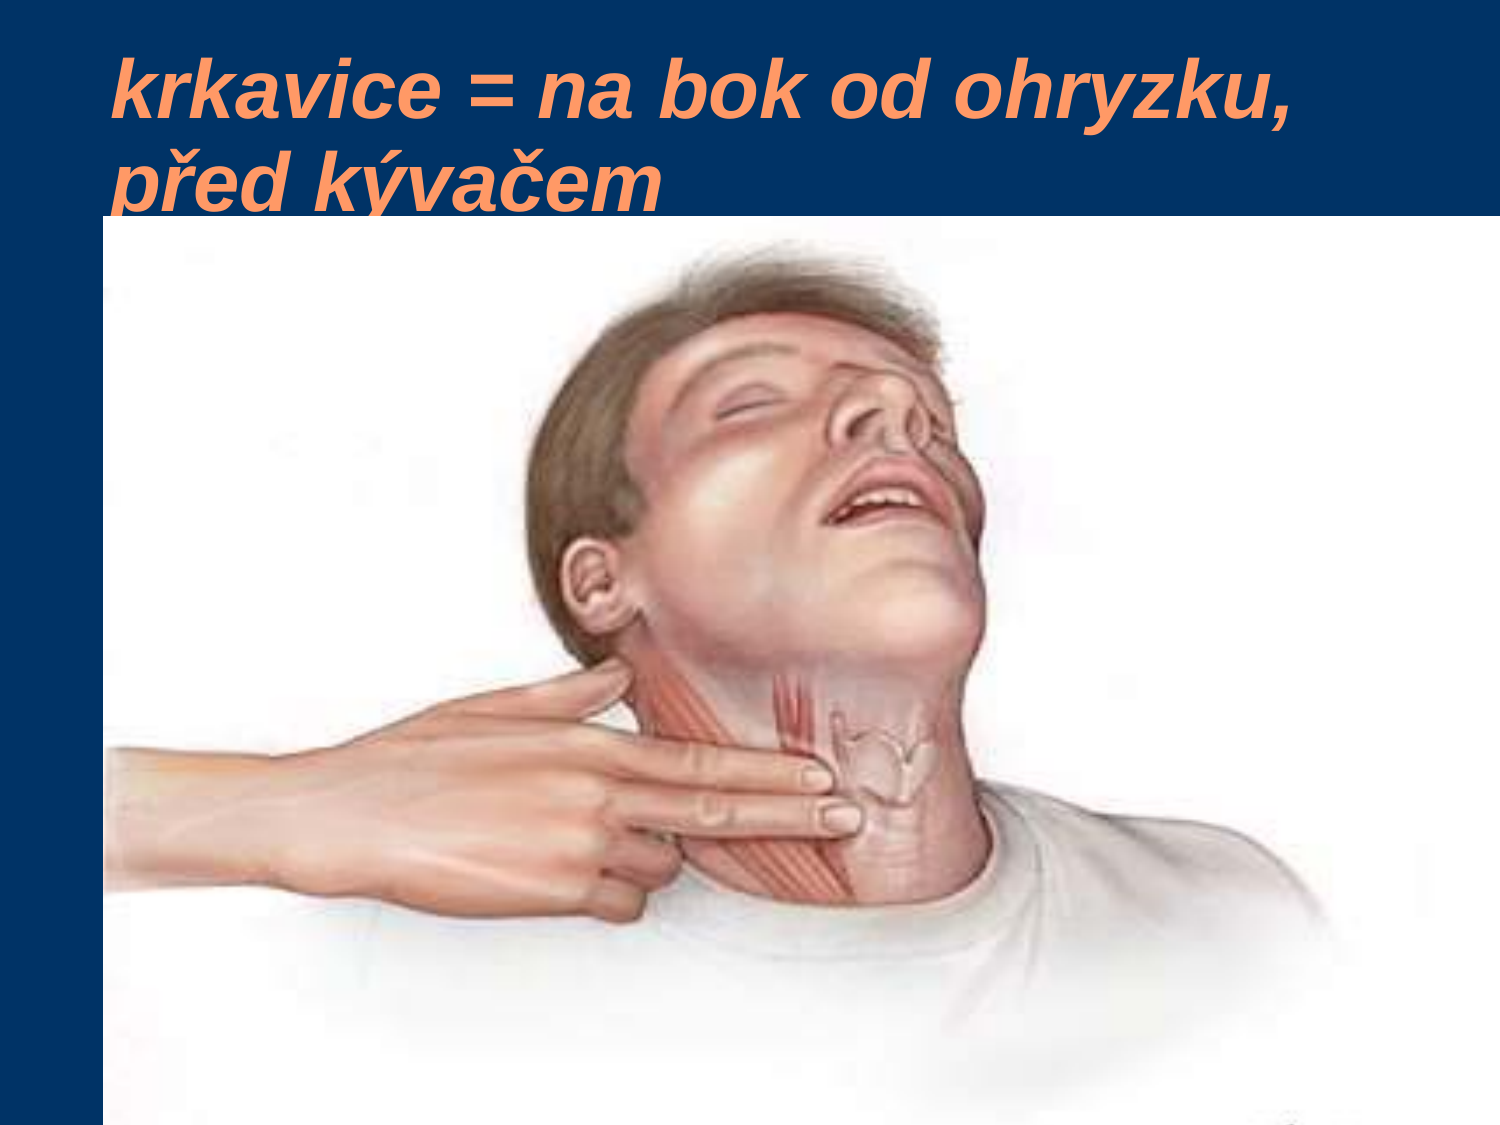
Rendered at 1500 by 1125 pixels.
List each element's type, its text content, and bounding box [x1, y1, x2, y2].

title krkavice = na bok od ohryzku, před kývačem [110, 42, 1392, 216]
picture [103, 216, 1500, 1125]
